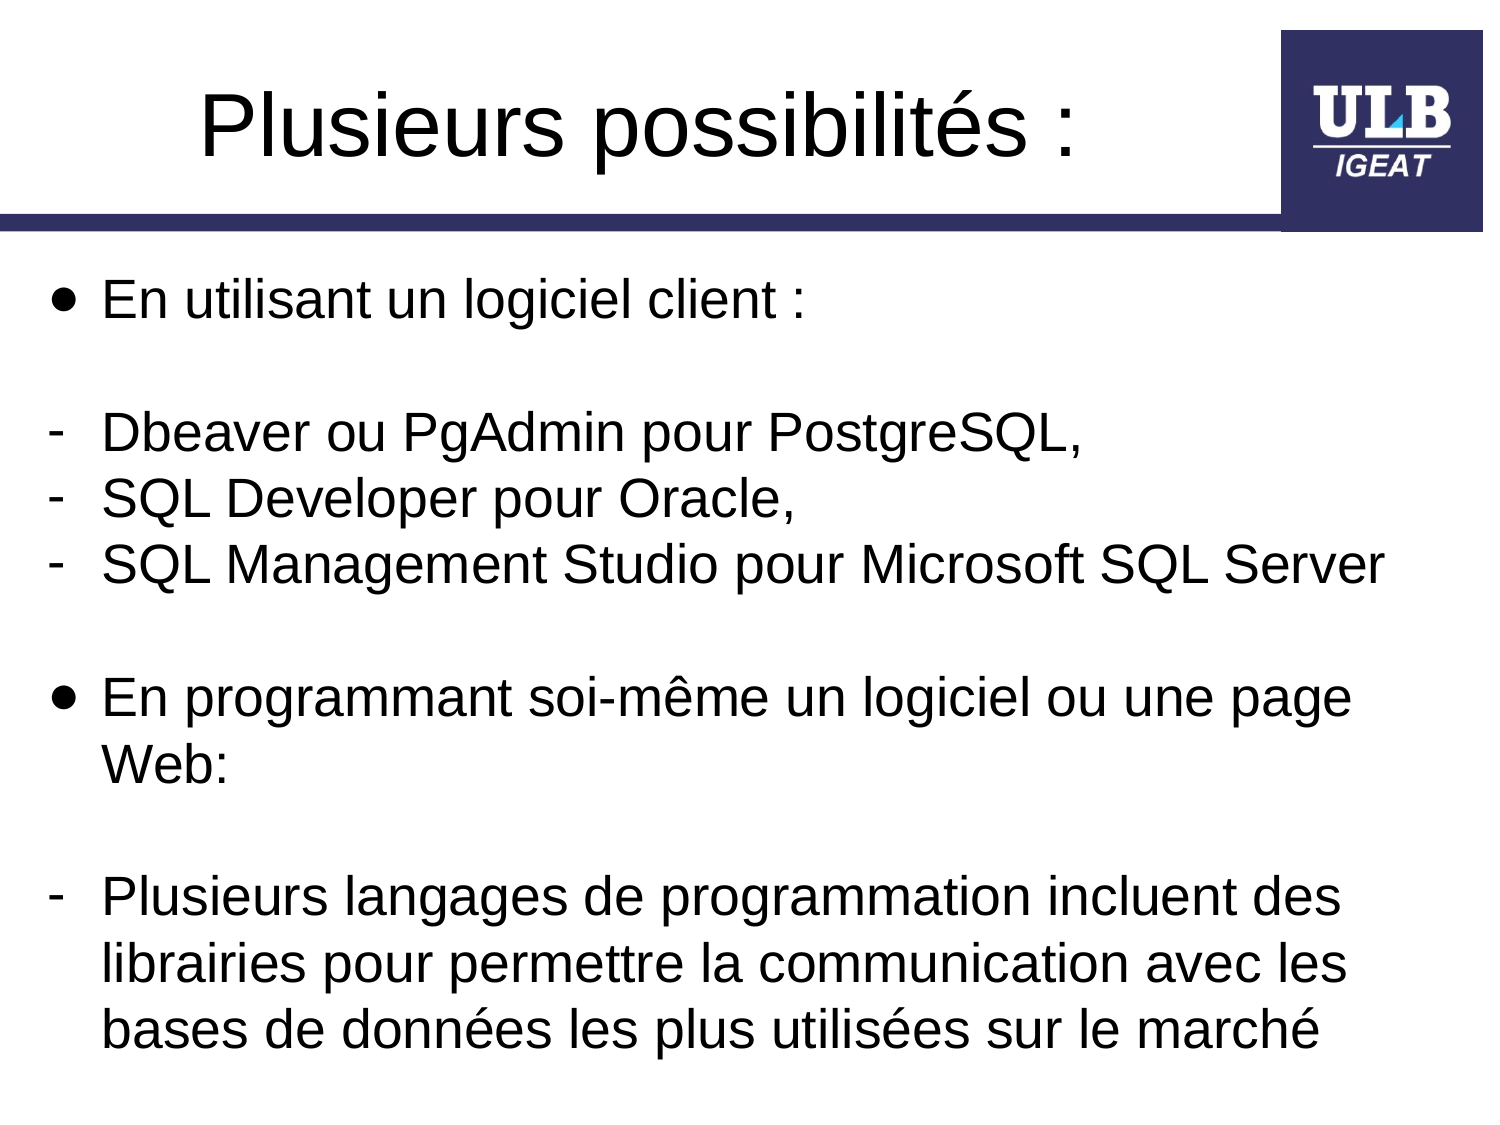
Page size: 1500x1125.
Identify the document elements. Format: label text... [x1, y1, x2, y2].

text_box En utilisant un logiciel client : Dbeaver ou PgAdmin pour PostgreSQL, SQL Developer pour Oracle, SQL Management Studio pour Microsoft SQL Server En programmant soi-même un logiciel ou une page Web: Plusieurs langages de programmation incluent des librairies pour permettre la communication avec les bases de données les plus utilisées sur le marché [39, 263, 1487, 1070]
picture [1281, 30, 1483, 232]
text_box Plusieurs possibilités : [0, 49, 1278, 192]
